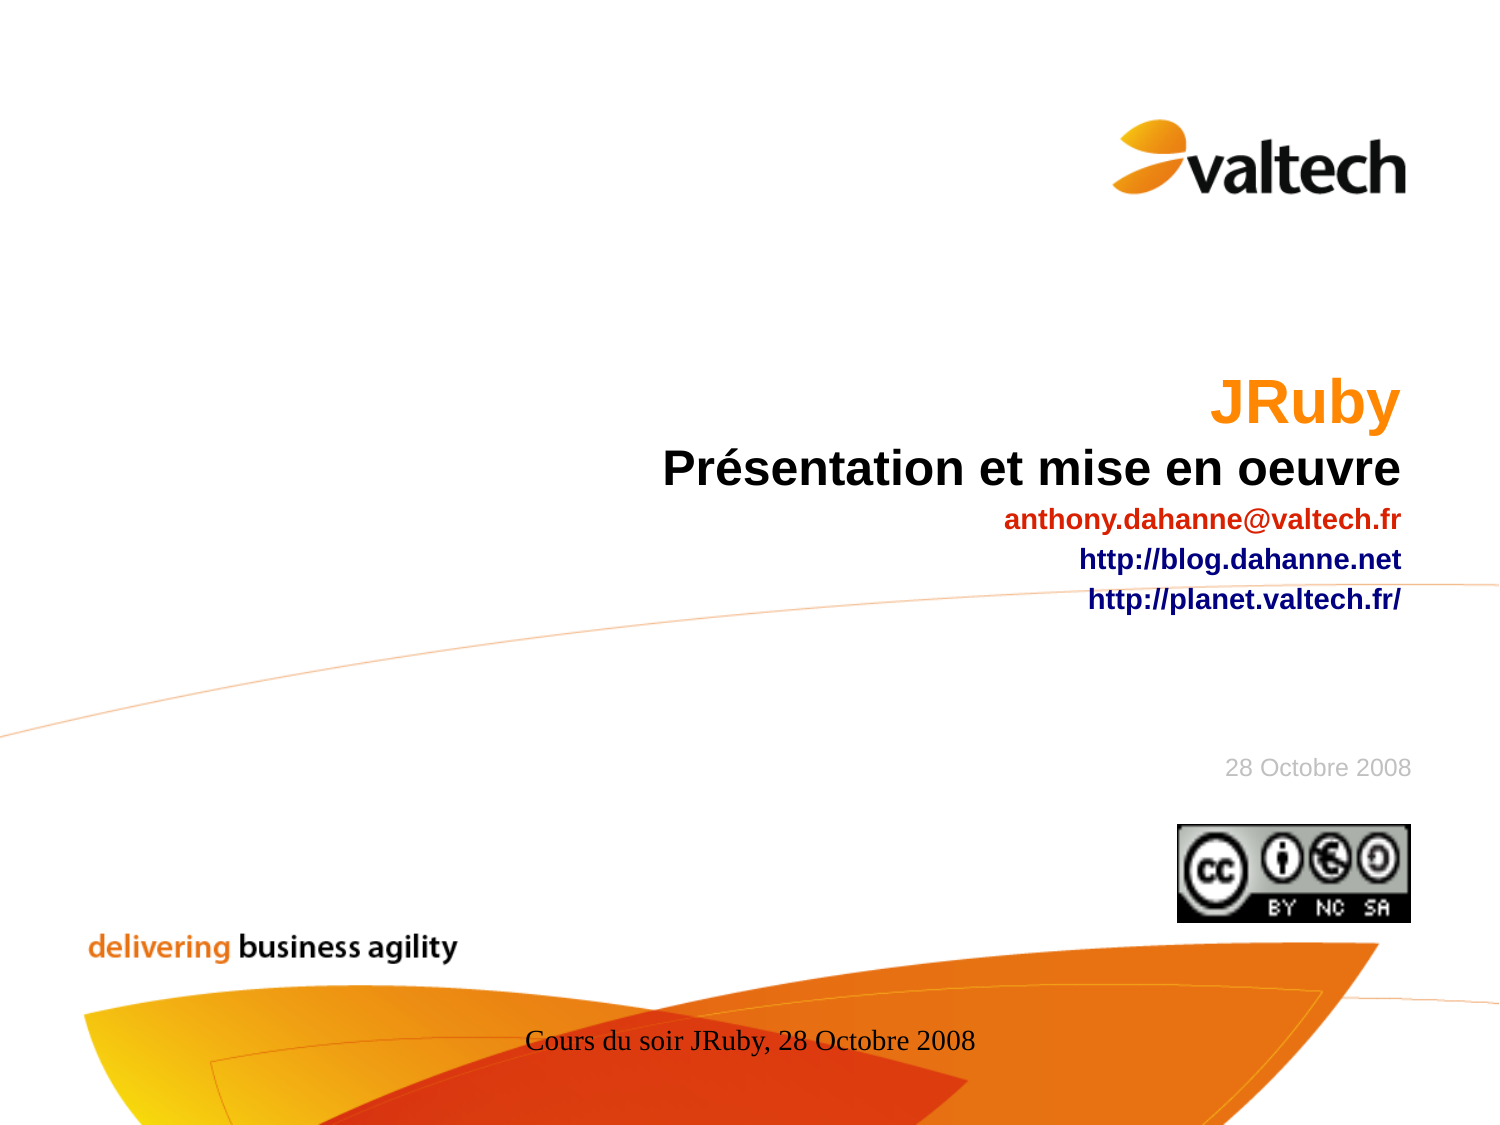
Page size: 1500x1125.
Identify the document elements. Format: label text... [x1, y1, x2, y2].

title JRuby [41, 267, 1402, 432]
picture [0, 579, 1499, 1125]
subtitle Présentation et mise en oeuvre anthony.dahanne@valtech.fr http://blog.dahanne.net http://planet.valtech.fr/ [41, 432, 1402, 804]
picture [1110, 117, 1409, 197]
